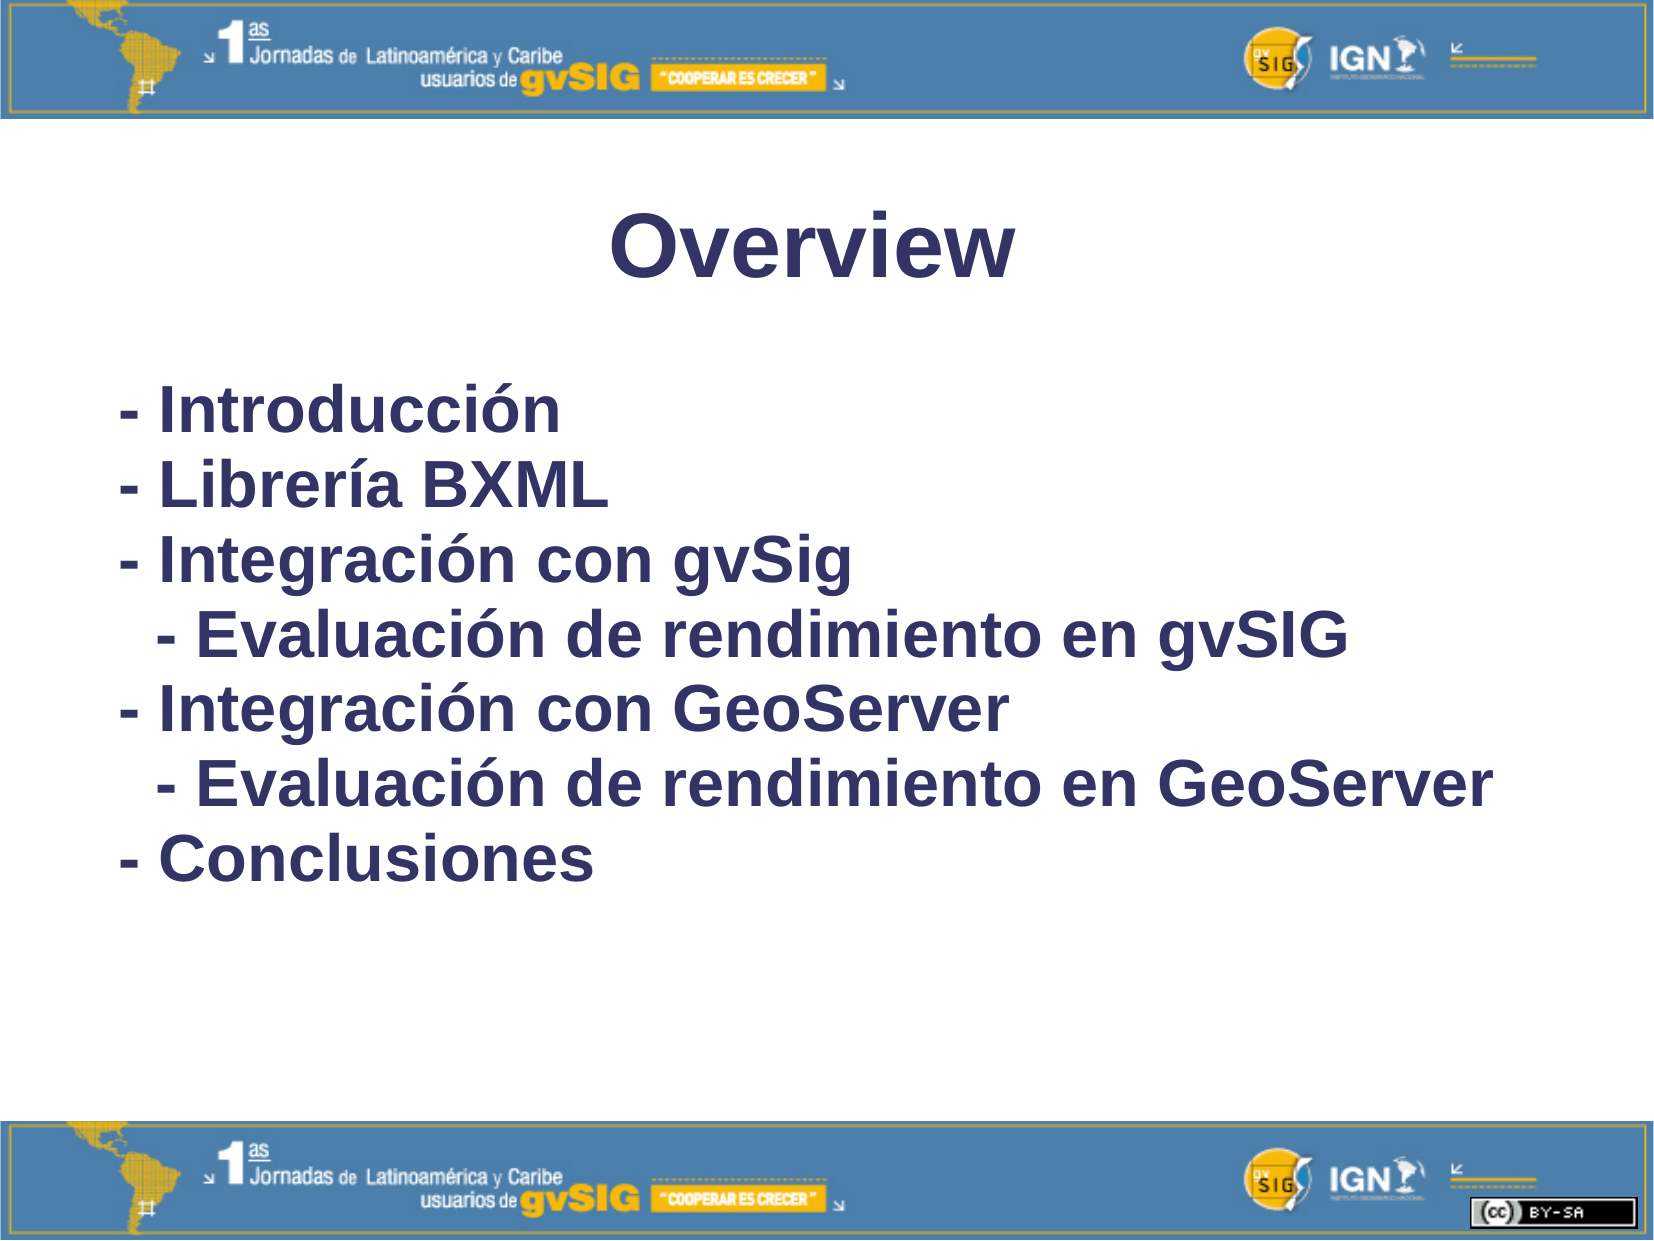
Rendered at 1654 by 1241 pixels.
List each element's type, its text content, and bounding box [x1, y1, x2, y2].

picture [0, 0, 1654, 119]
text_box Overview - Introducción - Librería BXML - Integración con gvSig - Evaluación de rendimiento en gvSIG - Integración con GeoServer - Evaluación de rendimiento en GeoServer - Conclusiones [118, 118, 1506, 1121]
picture [0, 1121, 1654, 1241]
